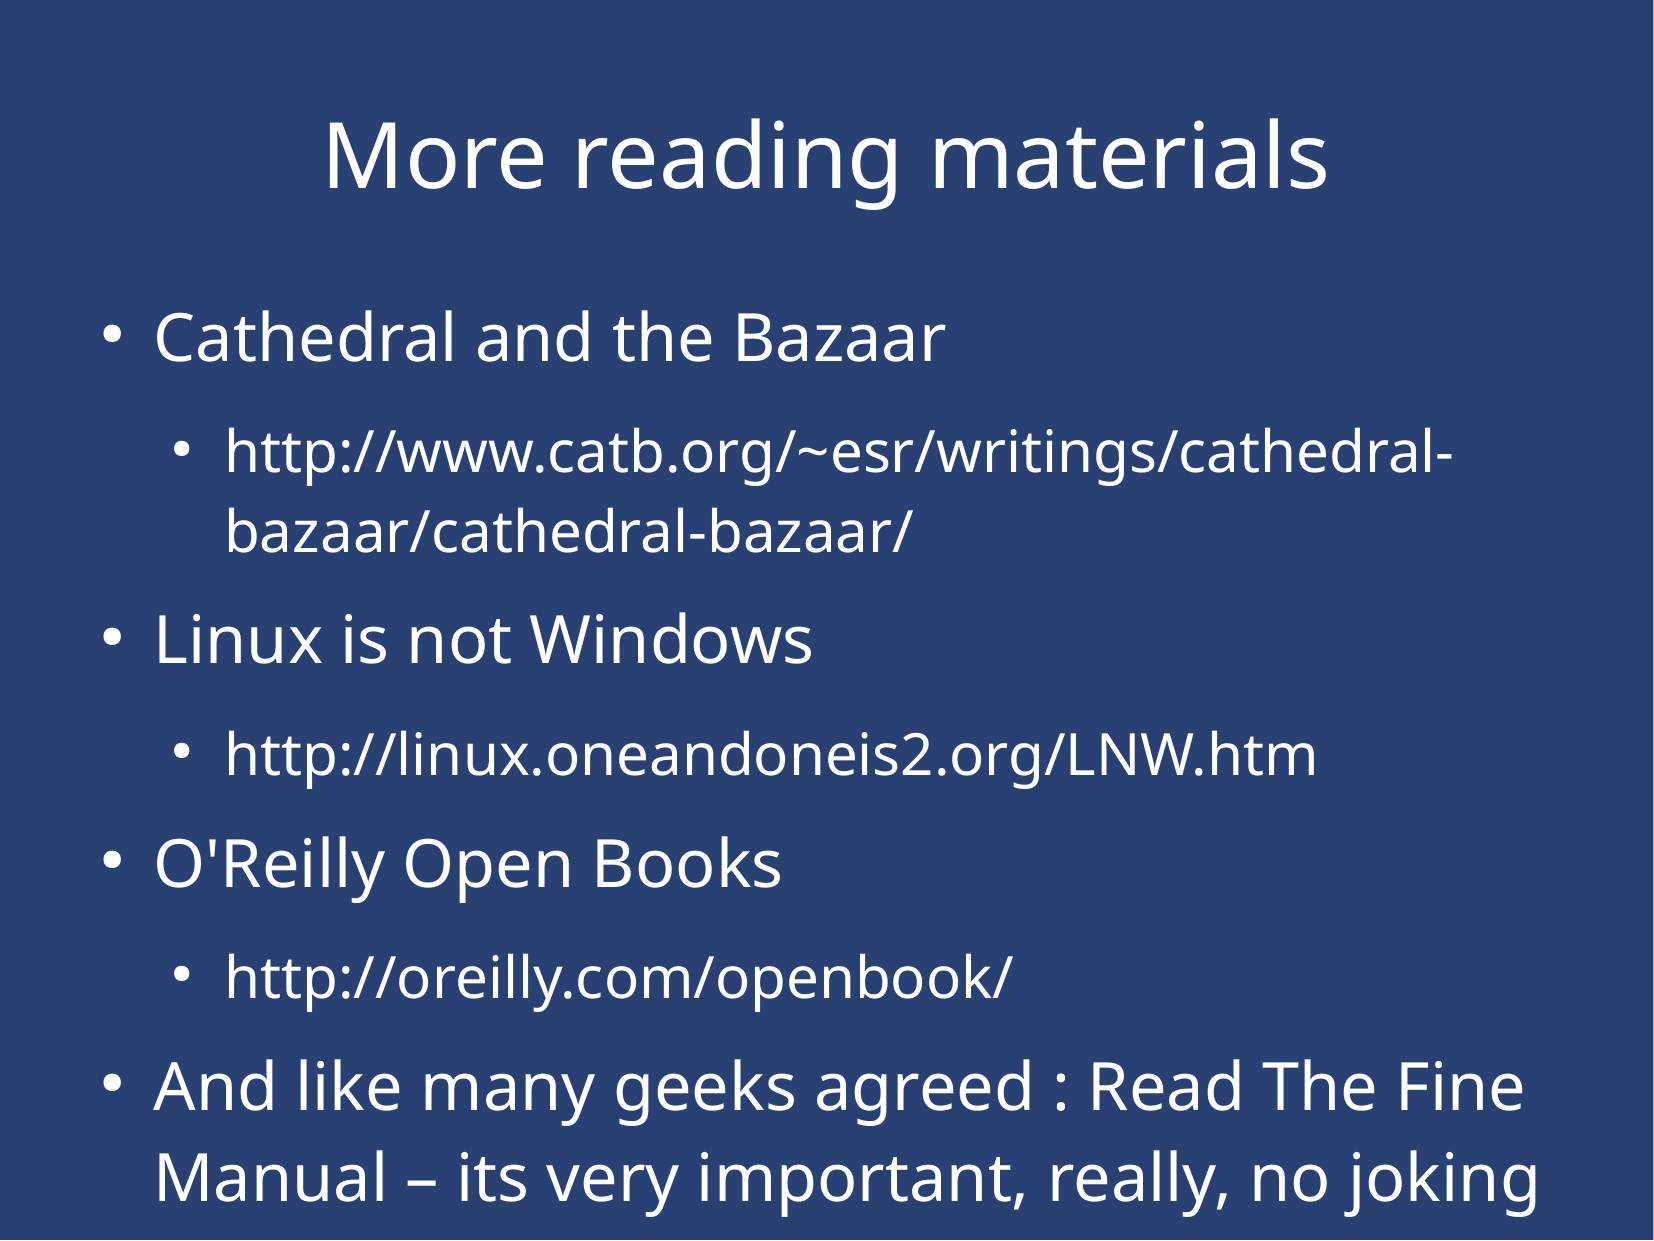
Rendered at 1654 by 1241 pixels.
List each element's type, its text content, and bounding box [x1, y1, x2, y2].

list Cathedral and the Bazaar http://www.catb.org/~esr/writings/cathedral-bazaar/cathedral-bazaar/ Linux is not Windows http://linux.oneandoneis2.org/LNW.htm O'Reilly Open Books http://oreilly.com/openbook/ And like many geeks agreed : Read The Fine Manual – its very important, really, no joking [82, 290, 1571, 1094]
title More reading materials [82, 49, 1571, 257]
